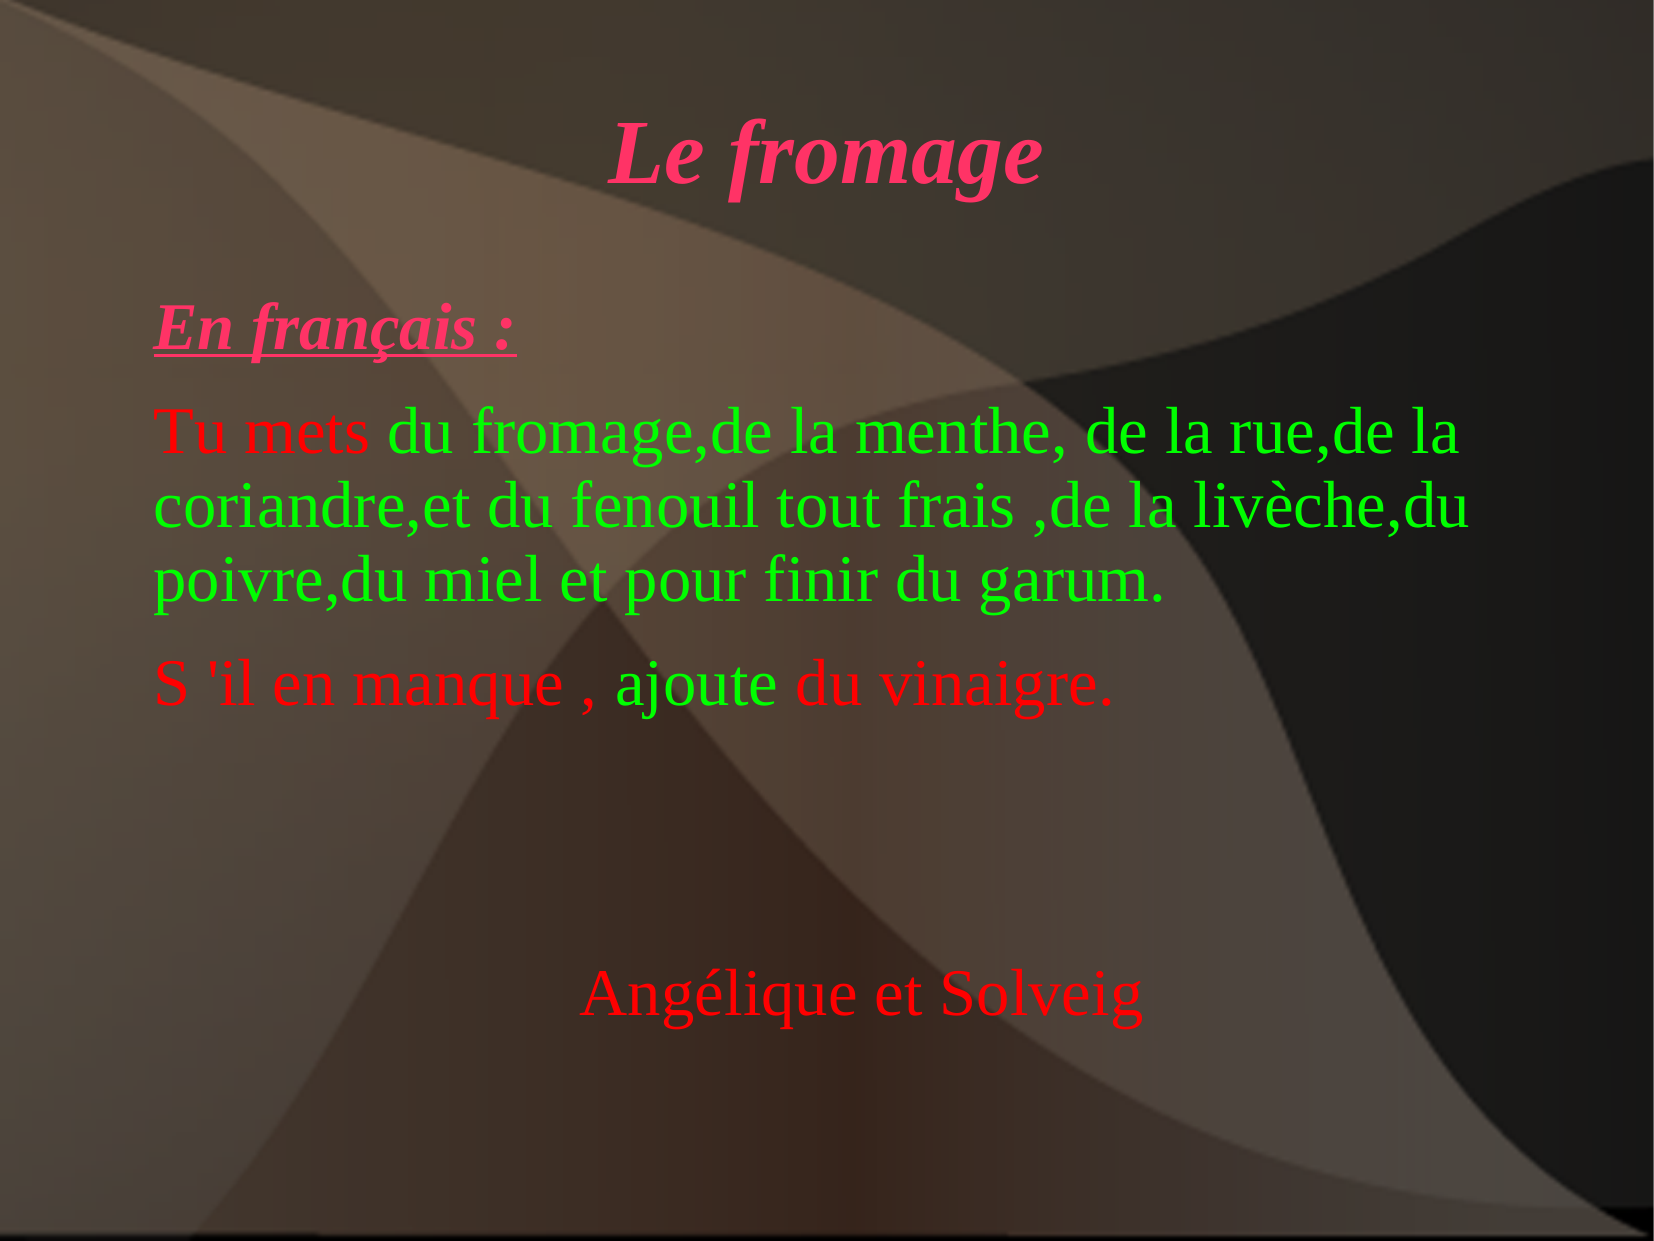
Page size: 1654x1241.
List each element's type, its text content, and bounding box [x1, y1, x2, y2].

list En français : Tu mets du fromage,de la menthe, de la rue,de la coriandre,et du fenouil tout frais ,de la livèche,du poivre,du miel et pour finir du garum. S 'il en manque , ajoute du vinaigre. Angélique et Solveig [82, 290, 1571, 1031]
picture [0, 0, 1654, 1241]
title Le fromage [82, 49, 1571, 257]
